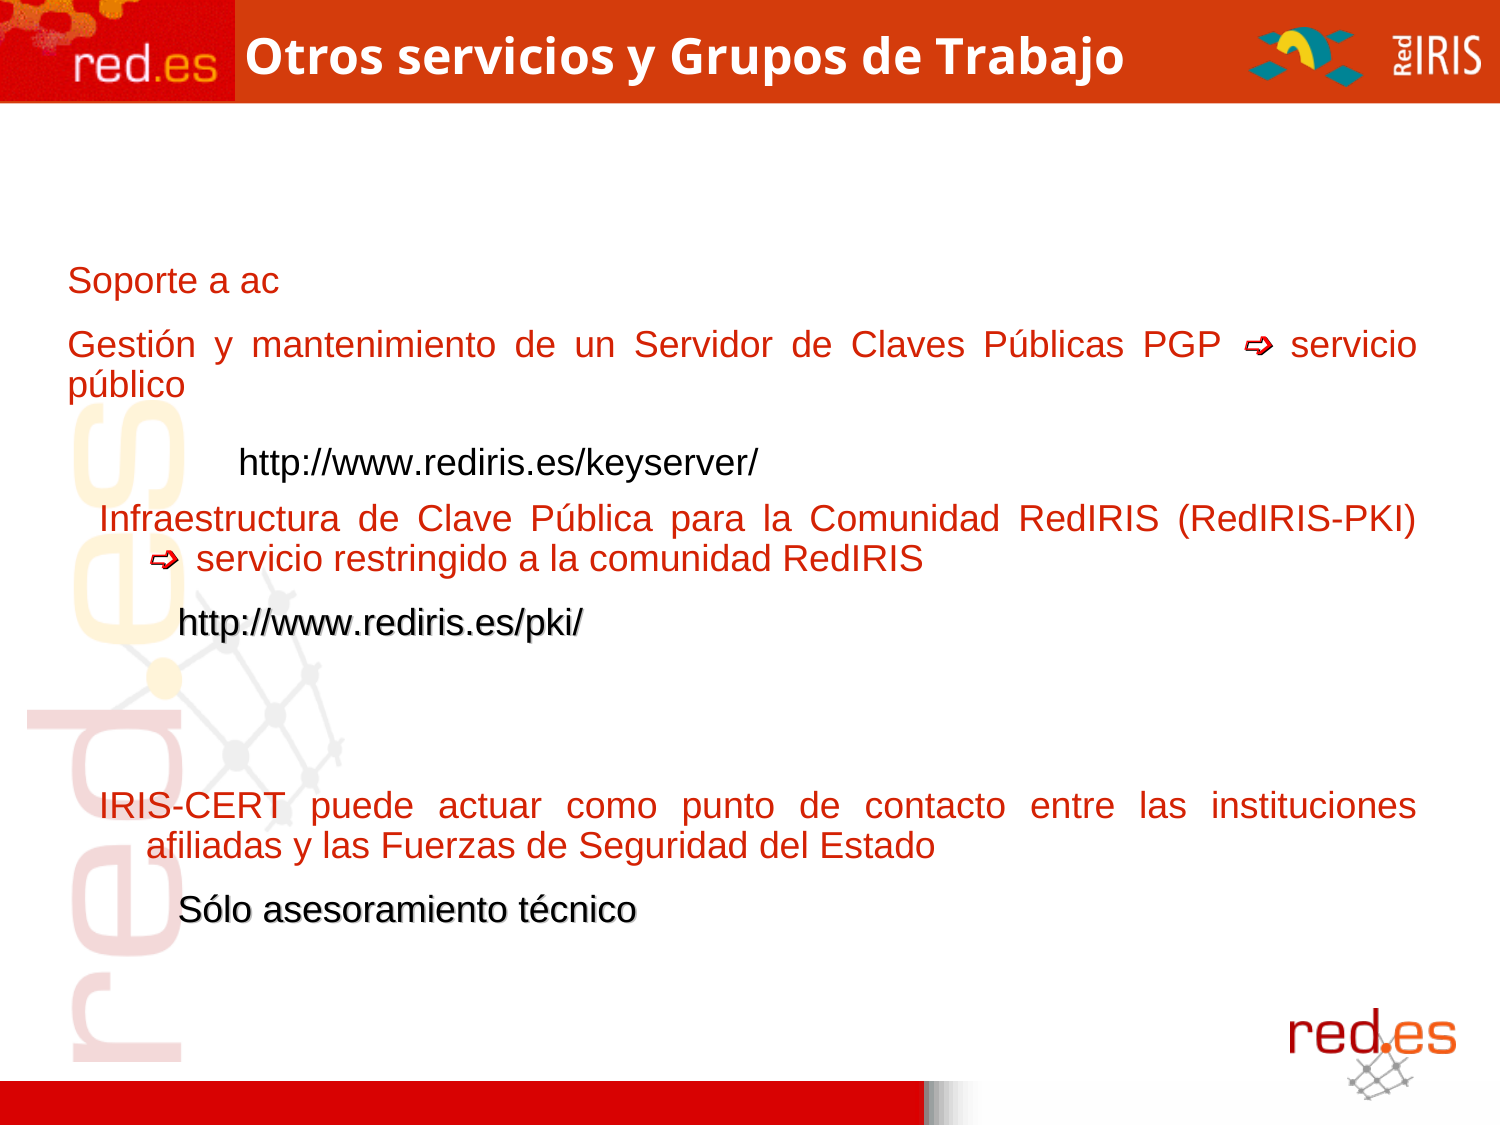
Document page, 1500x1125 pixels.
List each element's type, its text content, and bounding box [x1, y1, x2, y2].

picture [0, 0, 235, 101]
picture [27, 400, 345, 1062]
list Soporte a ac Gestión y mantenimiento de un Servidor de Claves Públicas PGP servicio público http://www.rediris.es/keyserver/ Infraestructura de Clave Pública para la Comunidad RedIRIS (RedIRIS-PKI) servicio restringido a la comunidad RedIRIS http://www.rediris.es/pki/ IRIS-CERT puede actuar como punto de contacto entre las instituciones afiliadas y las Fuerzas de Seguridad del Estado Sólo asesoramiento técnico [67, 261, 1418, 1004]
picture [1412, 27, 1481, 87]
title Otros servicios y Grupos de Trabajo [244, 0, 1412, 121]
picture [0, 1008, 1500, 1125]
